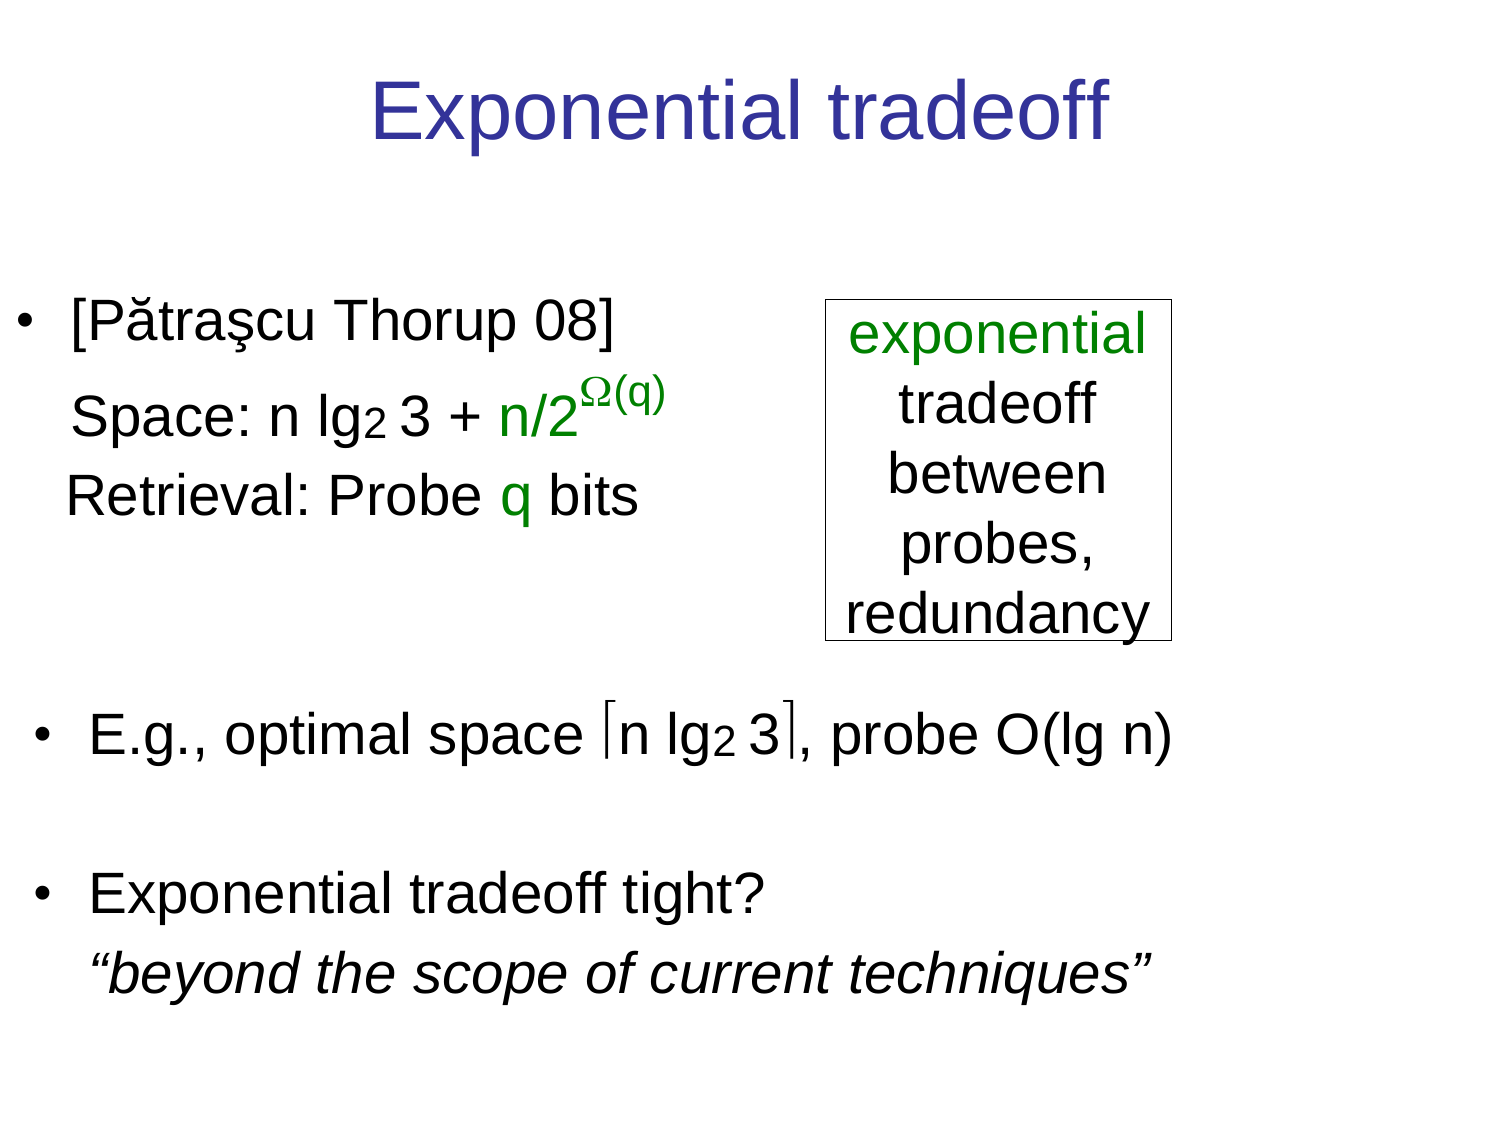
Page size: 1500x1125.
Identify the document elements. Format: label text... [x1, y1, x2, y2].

list [Pătraşcu Thorup 08] Space: n lg2 3 + n/2(q) Retrieval: Probe q bits E.g., optimal space n lg2 3, probe O(lg n) Exponential tradeoff tight? “beyond the scope of current techniques” [0, 120, 1500, 1076]
text_box exponential tradeoff between probes, redundancy [825, 299, 1172, 641]
title Exponential tradeoff [102, 16, 1378, 205]
